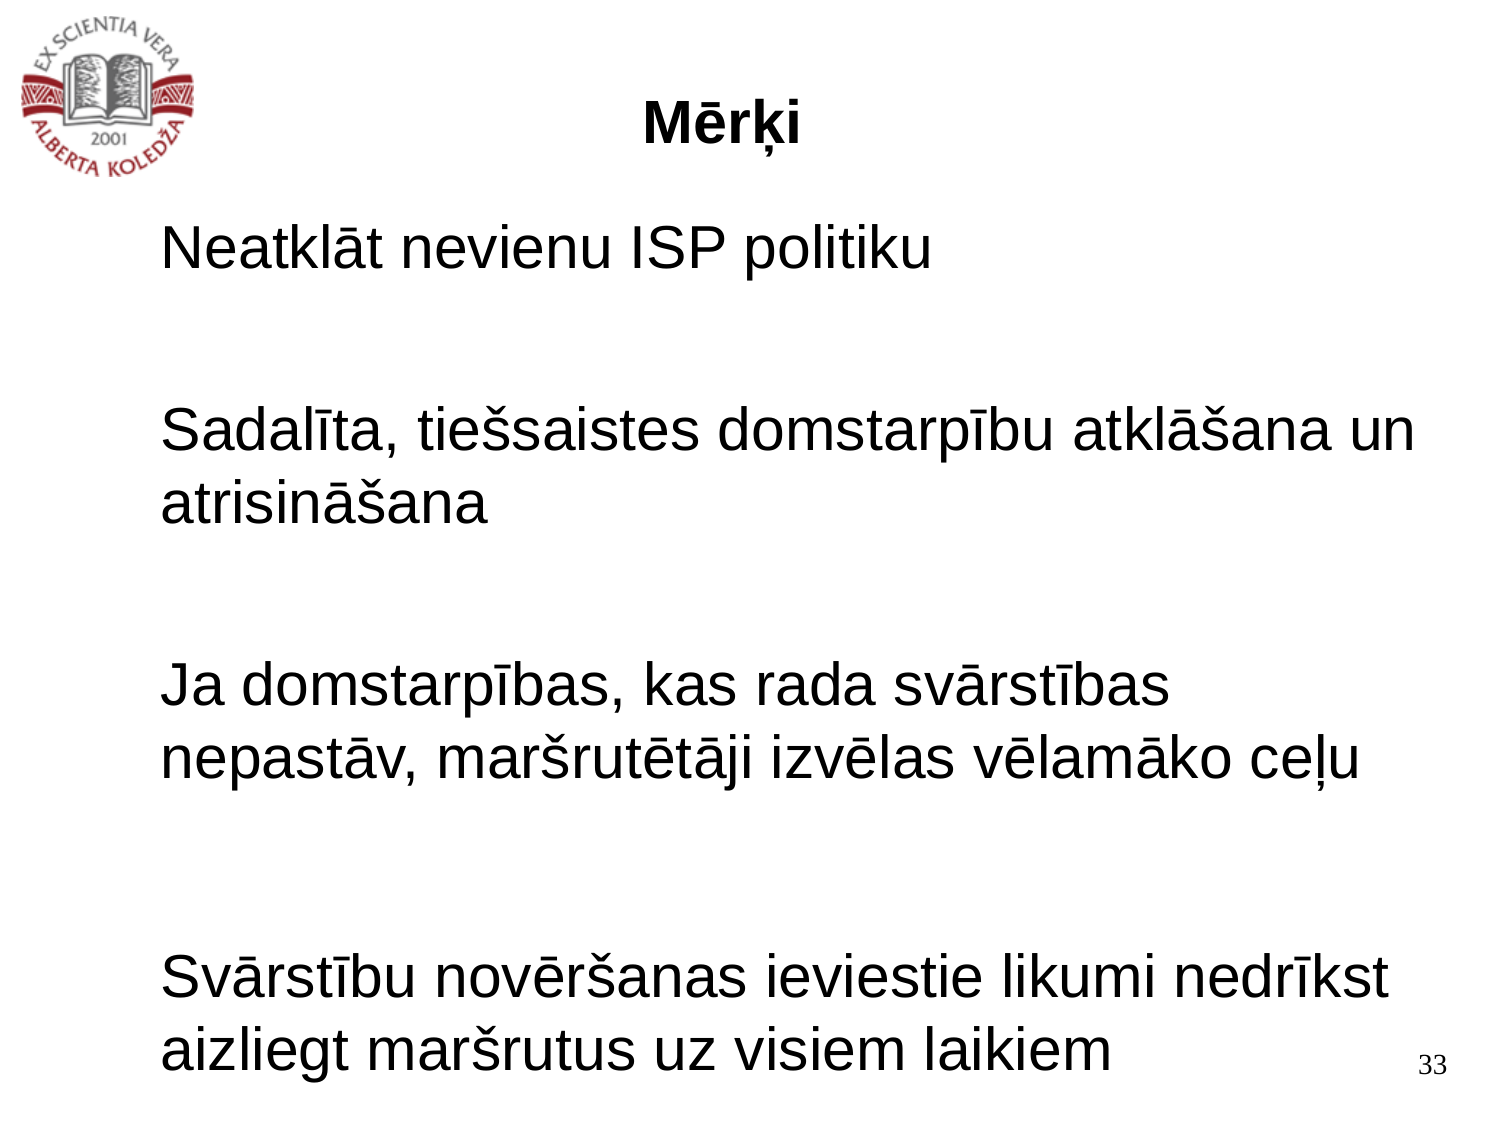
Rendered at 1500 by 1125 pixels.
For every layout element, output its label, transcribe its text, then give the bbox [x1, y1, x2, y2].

title Mērķi [50, 62, 1374, 175]
text_box <skaitlis> [1312, 1037, 1463, 1101]
list Neatklāt nevienu ISP politiku Sadalīta, tiešsaistes domstarpību atklāšana un atrisināšana Ja domstarpības, kas rada svārstības nepastāv, maršrutētāji izvēlas vēlamāko ceļu Svārstību novēršanas ieviestie likumi nedrīkst aizliegt maršrutus uz visiem laikiem [74, 200, 1463, 1101]
picture [21, 16, 194, 177]
